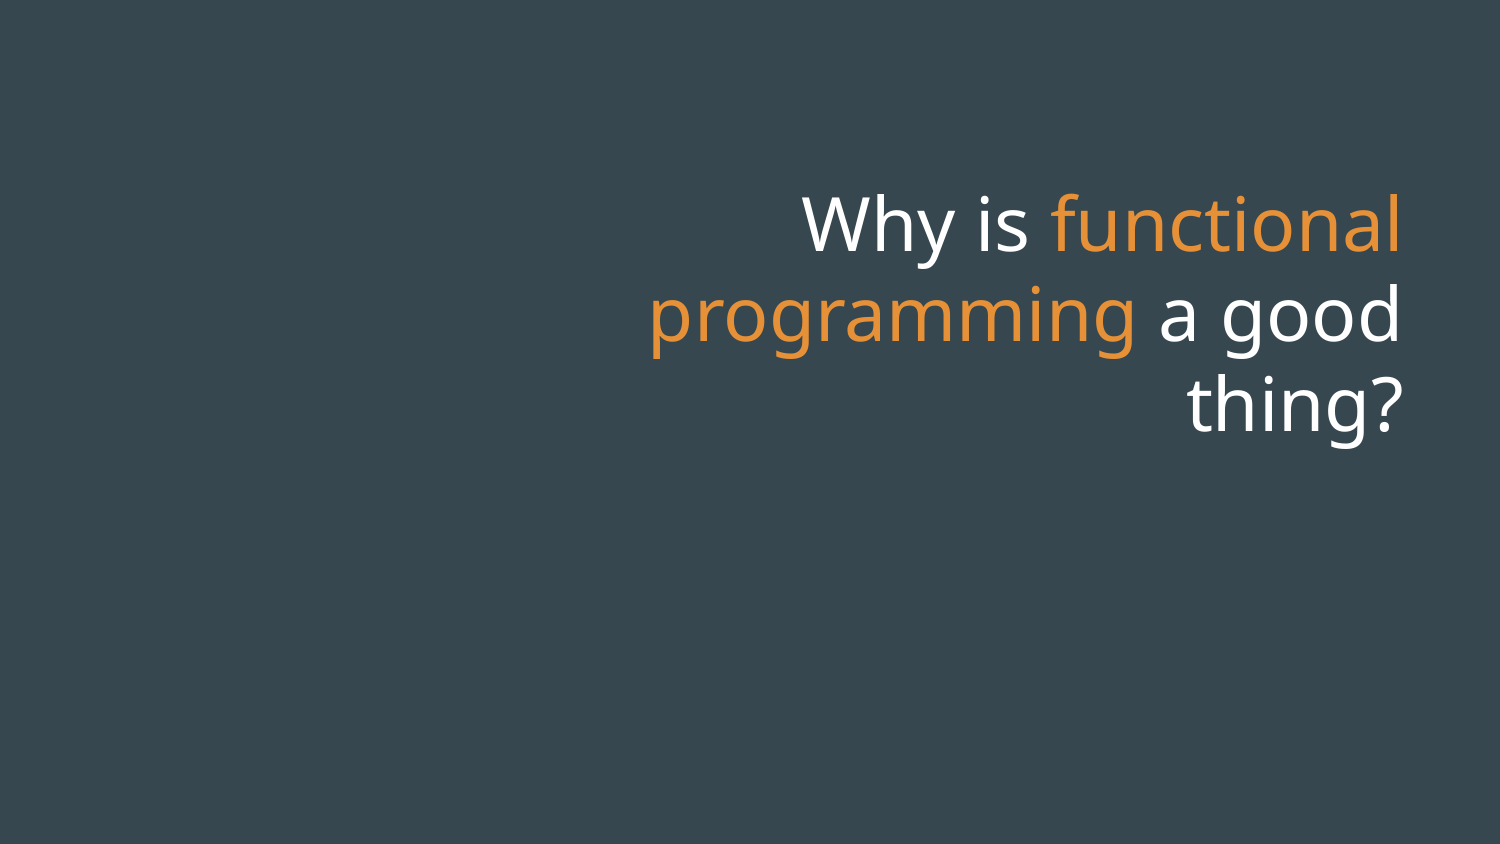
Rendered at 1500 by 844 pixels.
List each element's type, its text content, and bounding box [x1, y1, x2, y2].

title Why is functional programming a good thing? [526, 213, 1419, 409]
